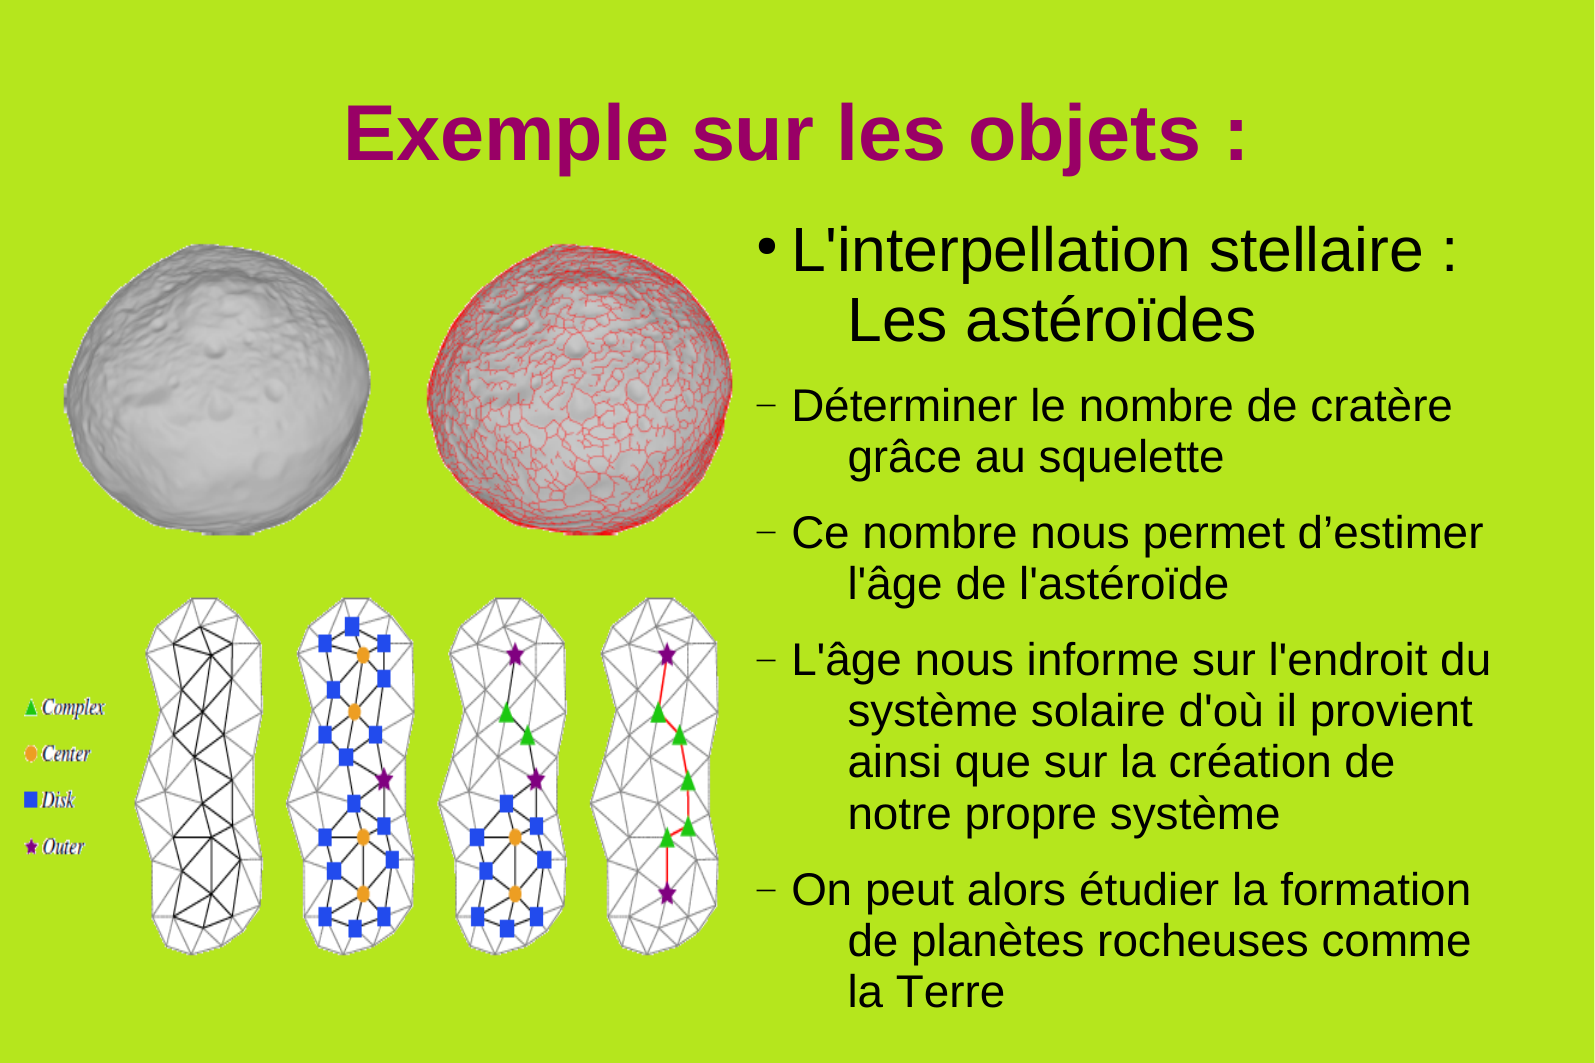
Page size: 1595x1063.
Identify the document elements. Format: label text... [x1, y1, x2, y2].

title Exemple sur les objets : [79, 42, 1515, 220]
list L'interpellation stellaire : Les astéroïdes Déterminer le nombre de cratère grâce au squelette Ce nombre nous permet d’estimer l'âge de l'astéroïde L'âge nous informe sur l'endroit du système solaire d'où il provient ainsi que sur la création de notre propre système On peut alors étudier la formation de planètes rocheuses comme la Terre [755, 211, 1501, 1018]
picture [0, 0, 1595, 1063]
